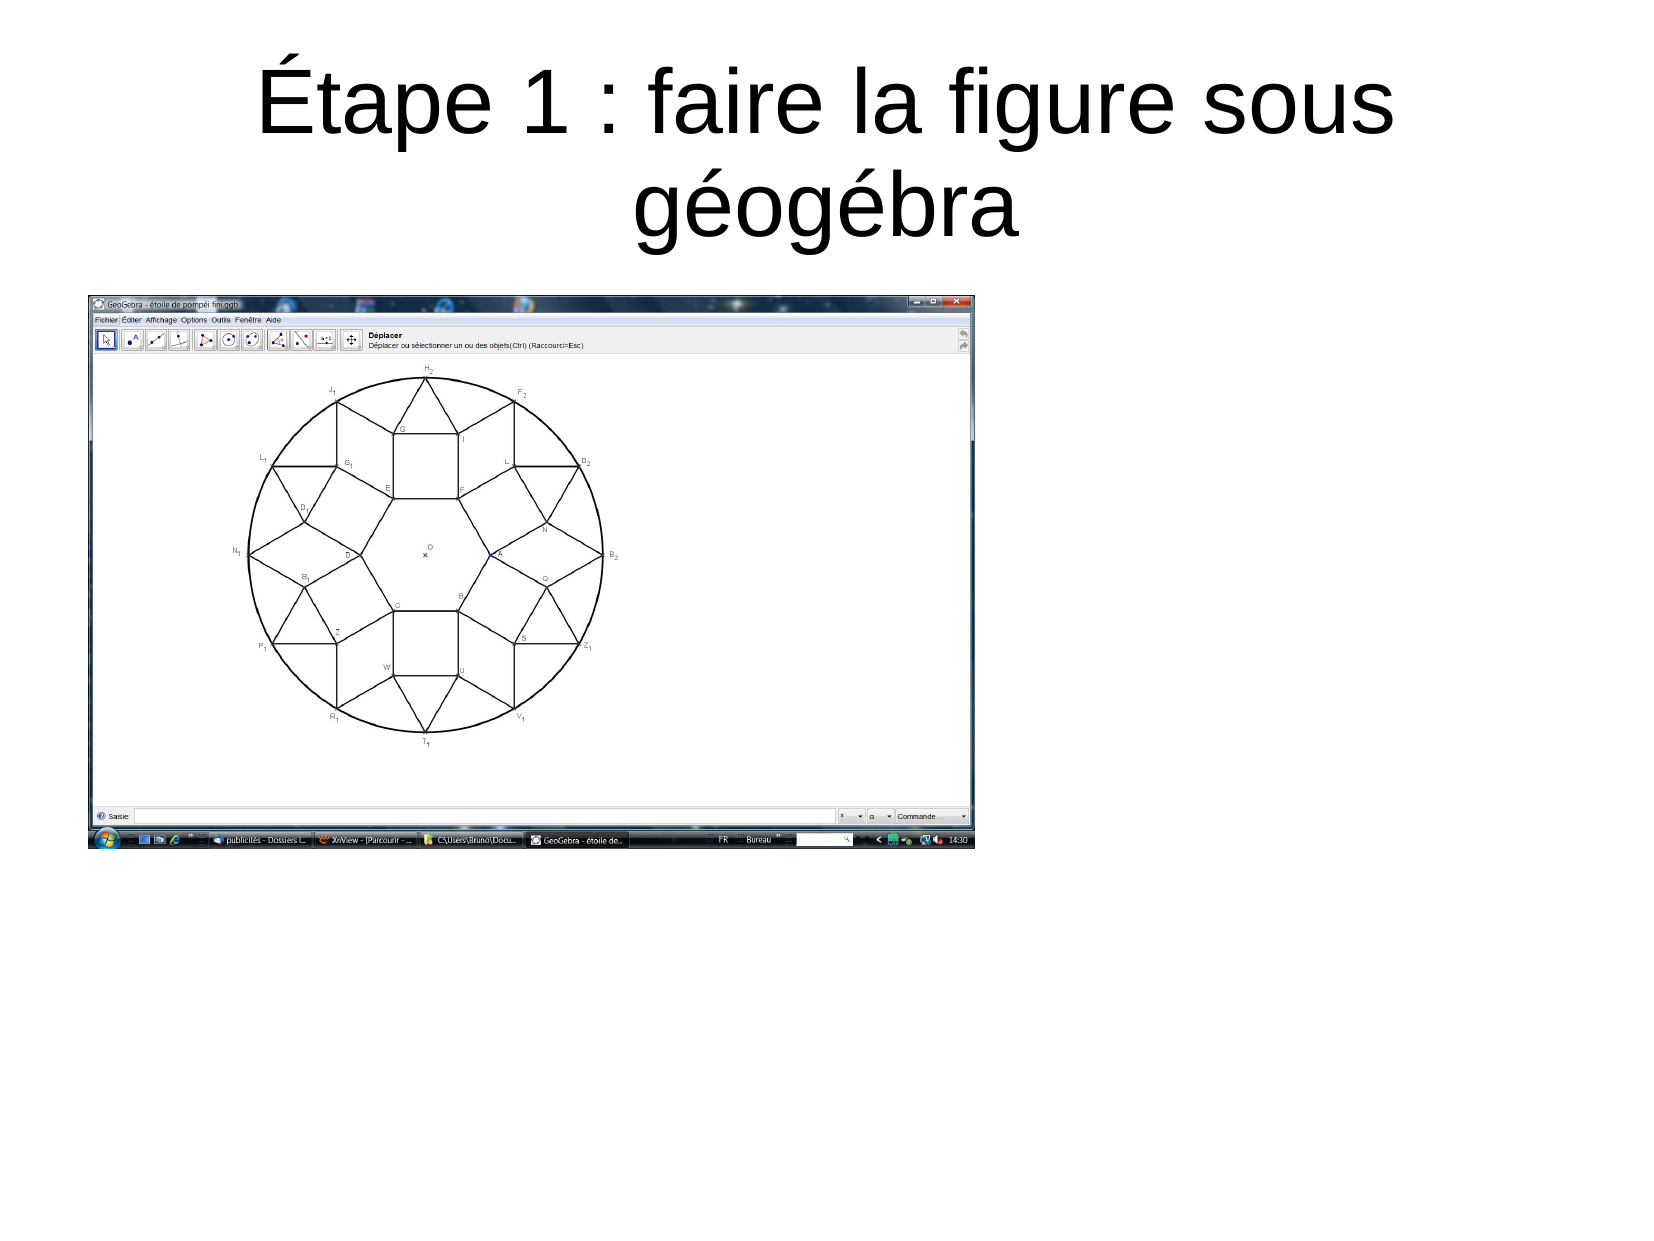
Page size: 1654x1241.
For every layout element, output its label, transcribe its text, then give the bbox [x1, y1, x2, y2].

title Étape 1 : faire la figure sous géogébra [82, 49, 1571, 257]
picture [88, 295, 975, 849]
